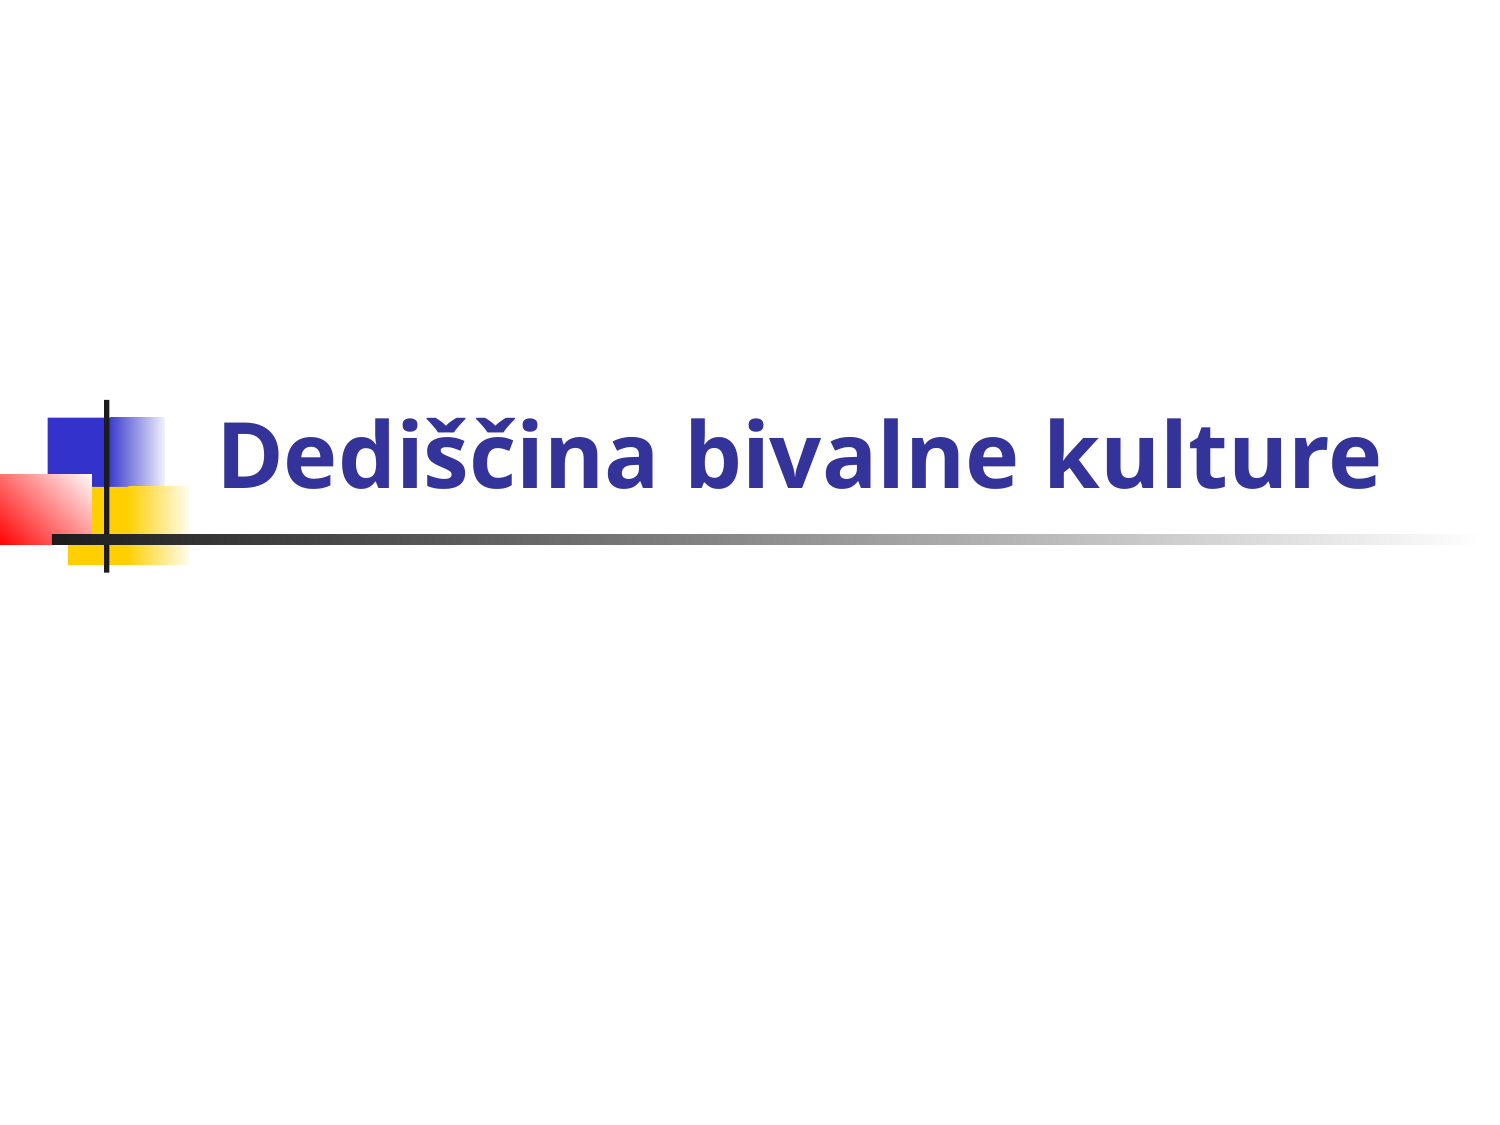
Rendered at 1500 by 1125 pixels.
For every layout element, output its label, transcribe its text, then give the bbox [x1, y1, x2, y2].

title Dediščina bivalne kulture [162, 274, 1438, 515]
